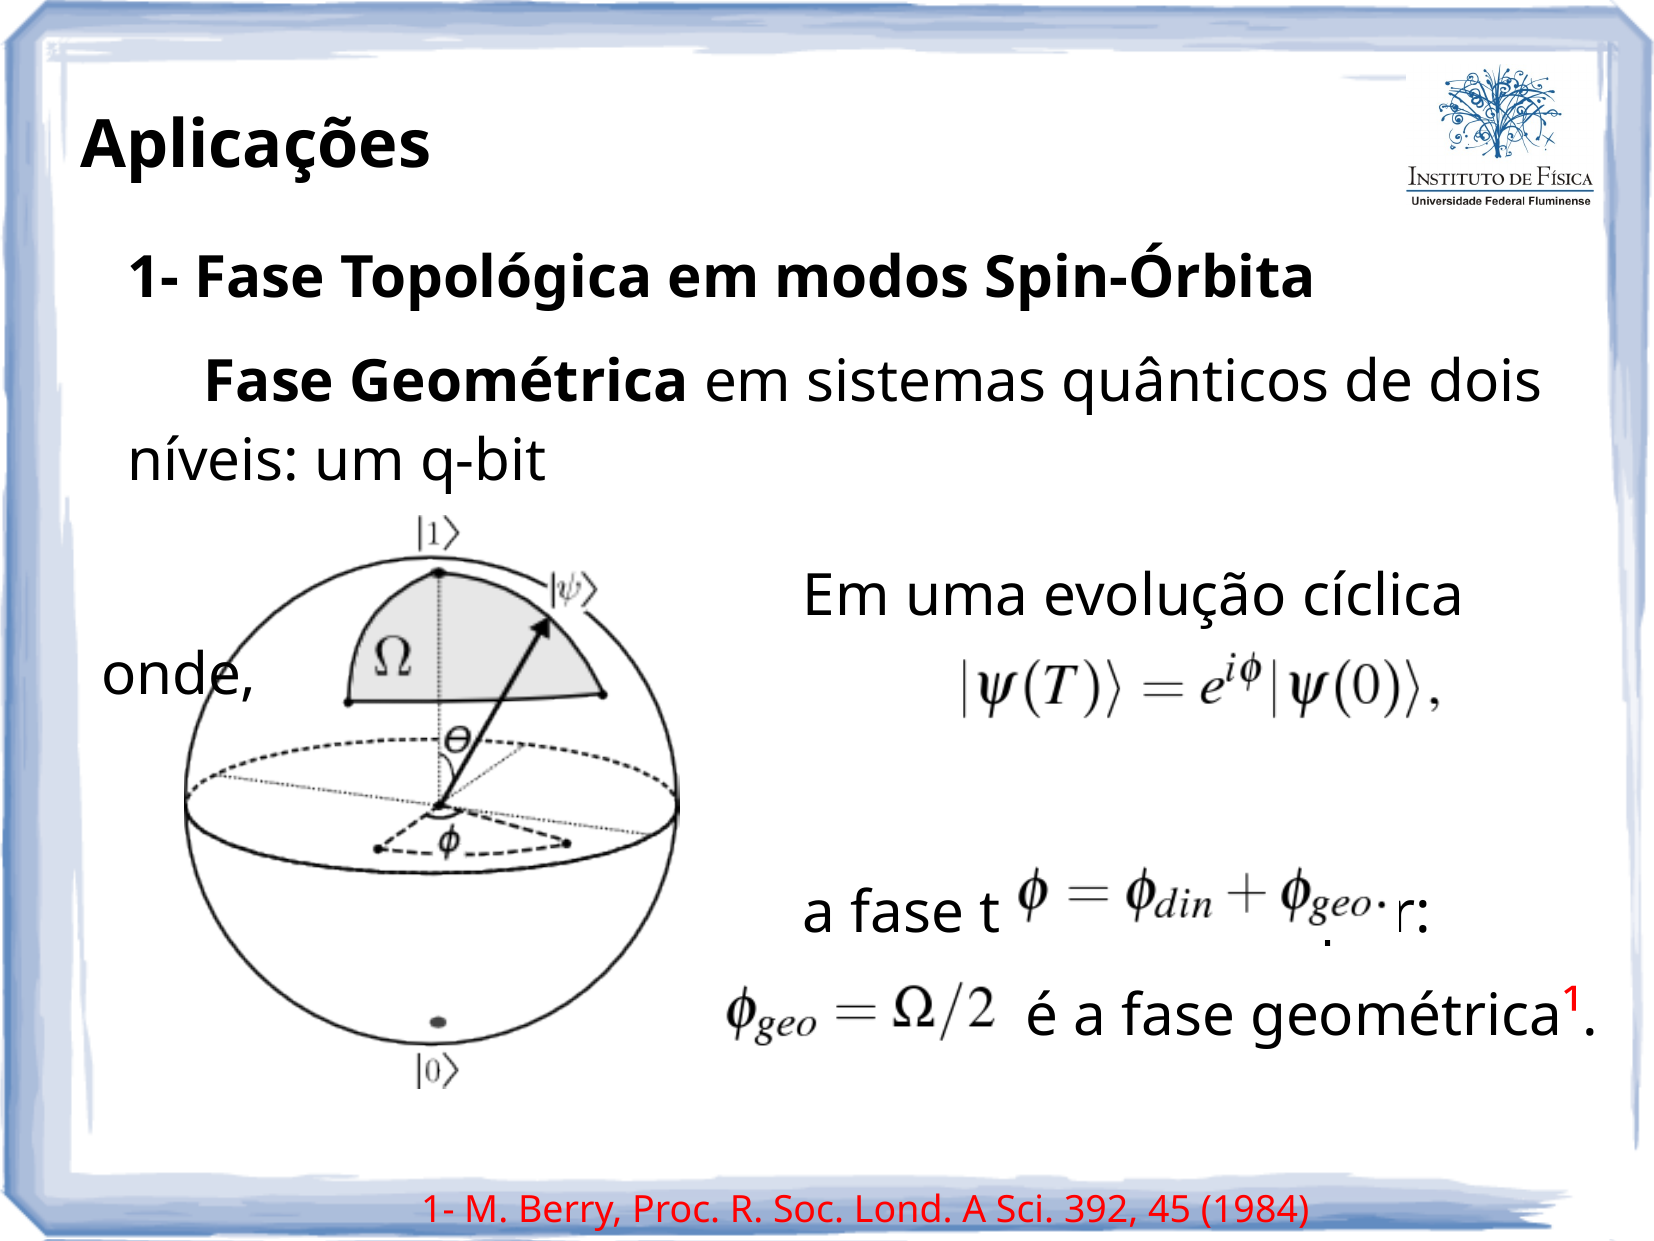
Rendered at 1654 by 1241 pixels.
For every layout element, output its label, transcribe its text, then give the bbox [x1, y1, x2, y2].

text_box é a fase geométrica¹. [980, 965, 1654, 1082]
text_box Em uma evolução cíclica onde, a fase total é dada por: [86, 545, 1625, 951]
text_box 1- Fase Topológica em modos Spin-Órbita Fase Geométrica em sistemas quânticos de dois níveis: um q-bit [112, 227, 1589, 545]
text_box 1- M. Berry, Proc. R. Soc. Lond. A Sci. 392, 45 (1984) [106, 1175, 1625, 1241]
picture [0, 0, 1654, 1241]
text_box Aplicações [65, 88, 458, 181]
